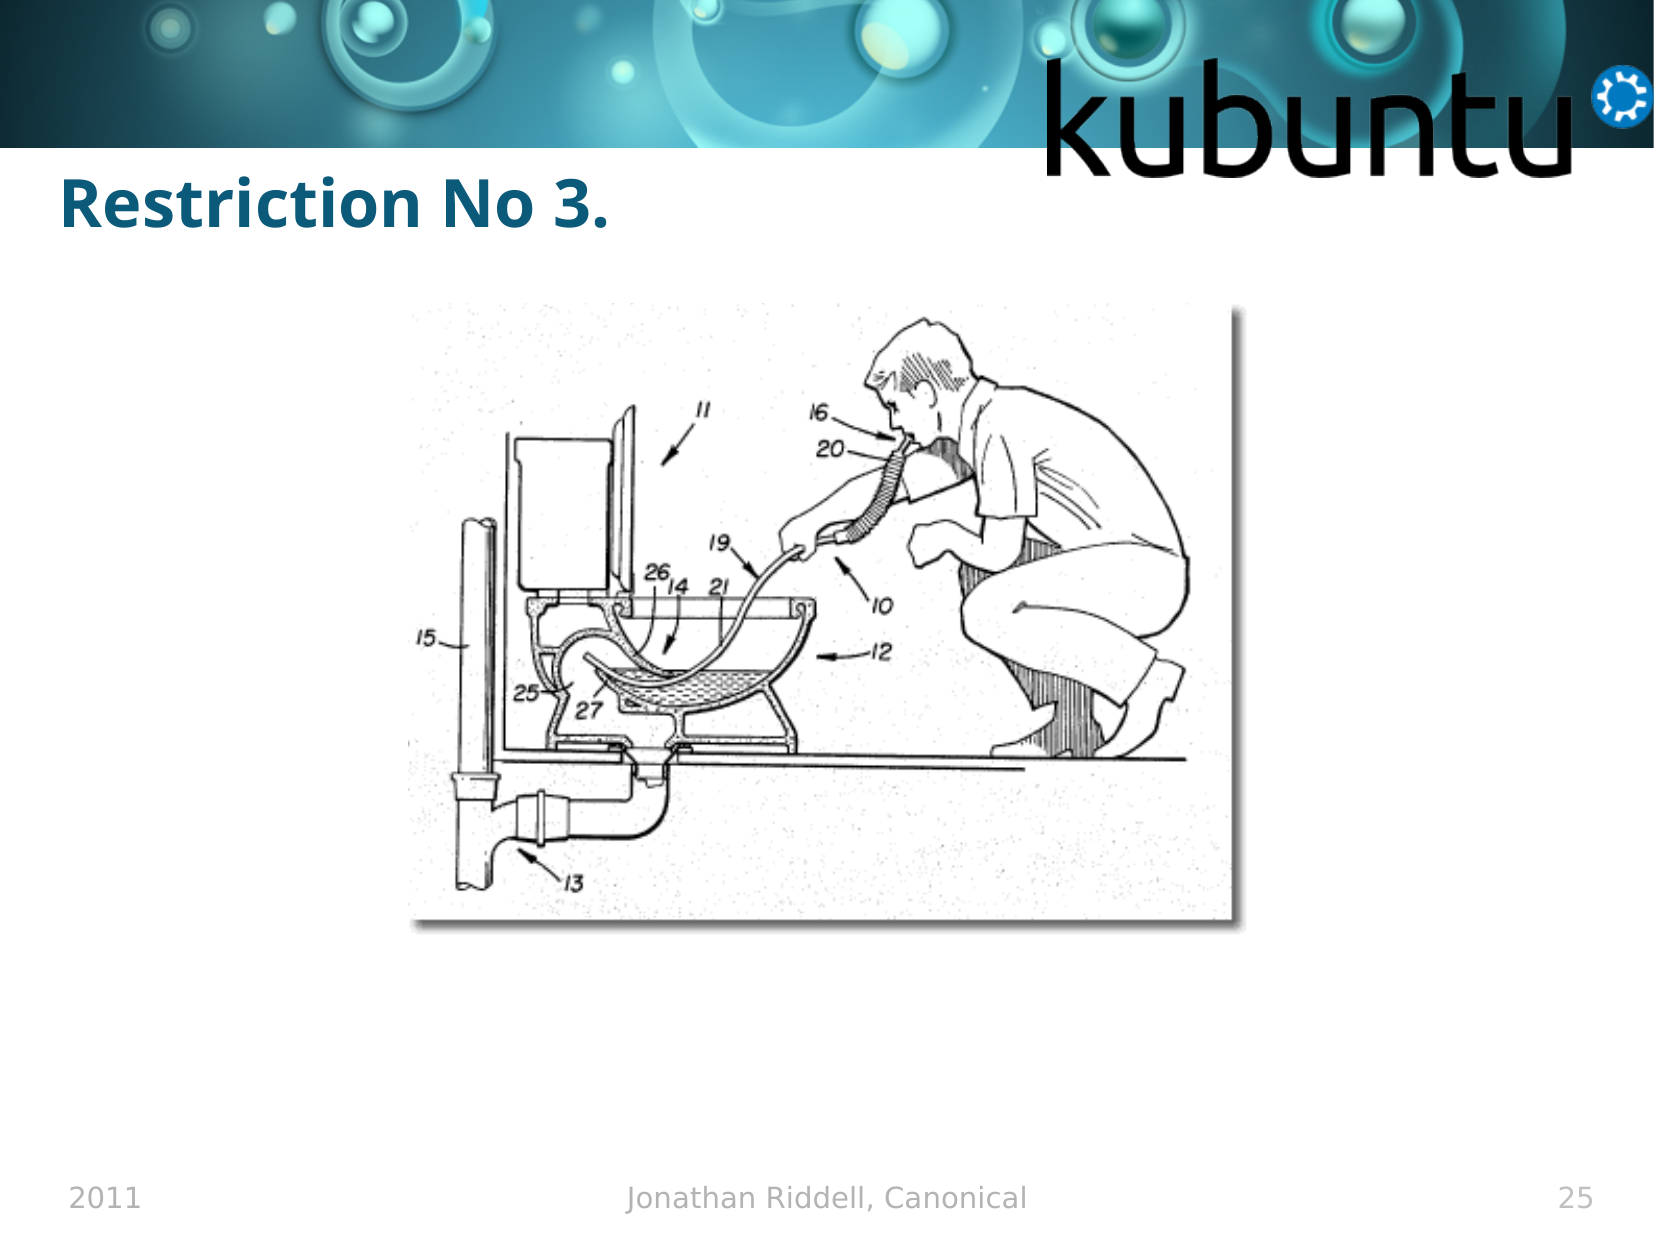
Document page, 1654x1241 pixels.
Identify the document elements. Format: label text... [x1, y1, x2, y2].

picture [0, 0, 1654, 178]
picture [408, 303, 1249, 937]
subtitle [59, 290, 1595, 1109]
title Restriction No 3. [59, 147, 1595, 257]
